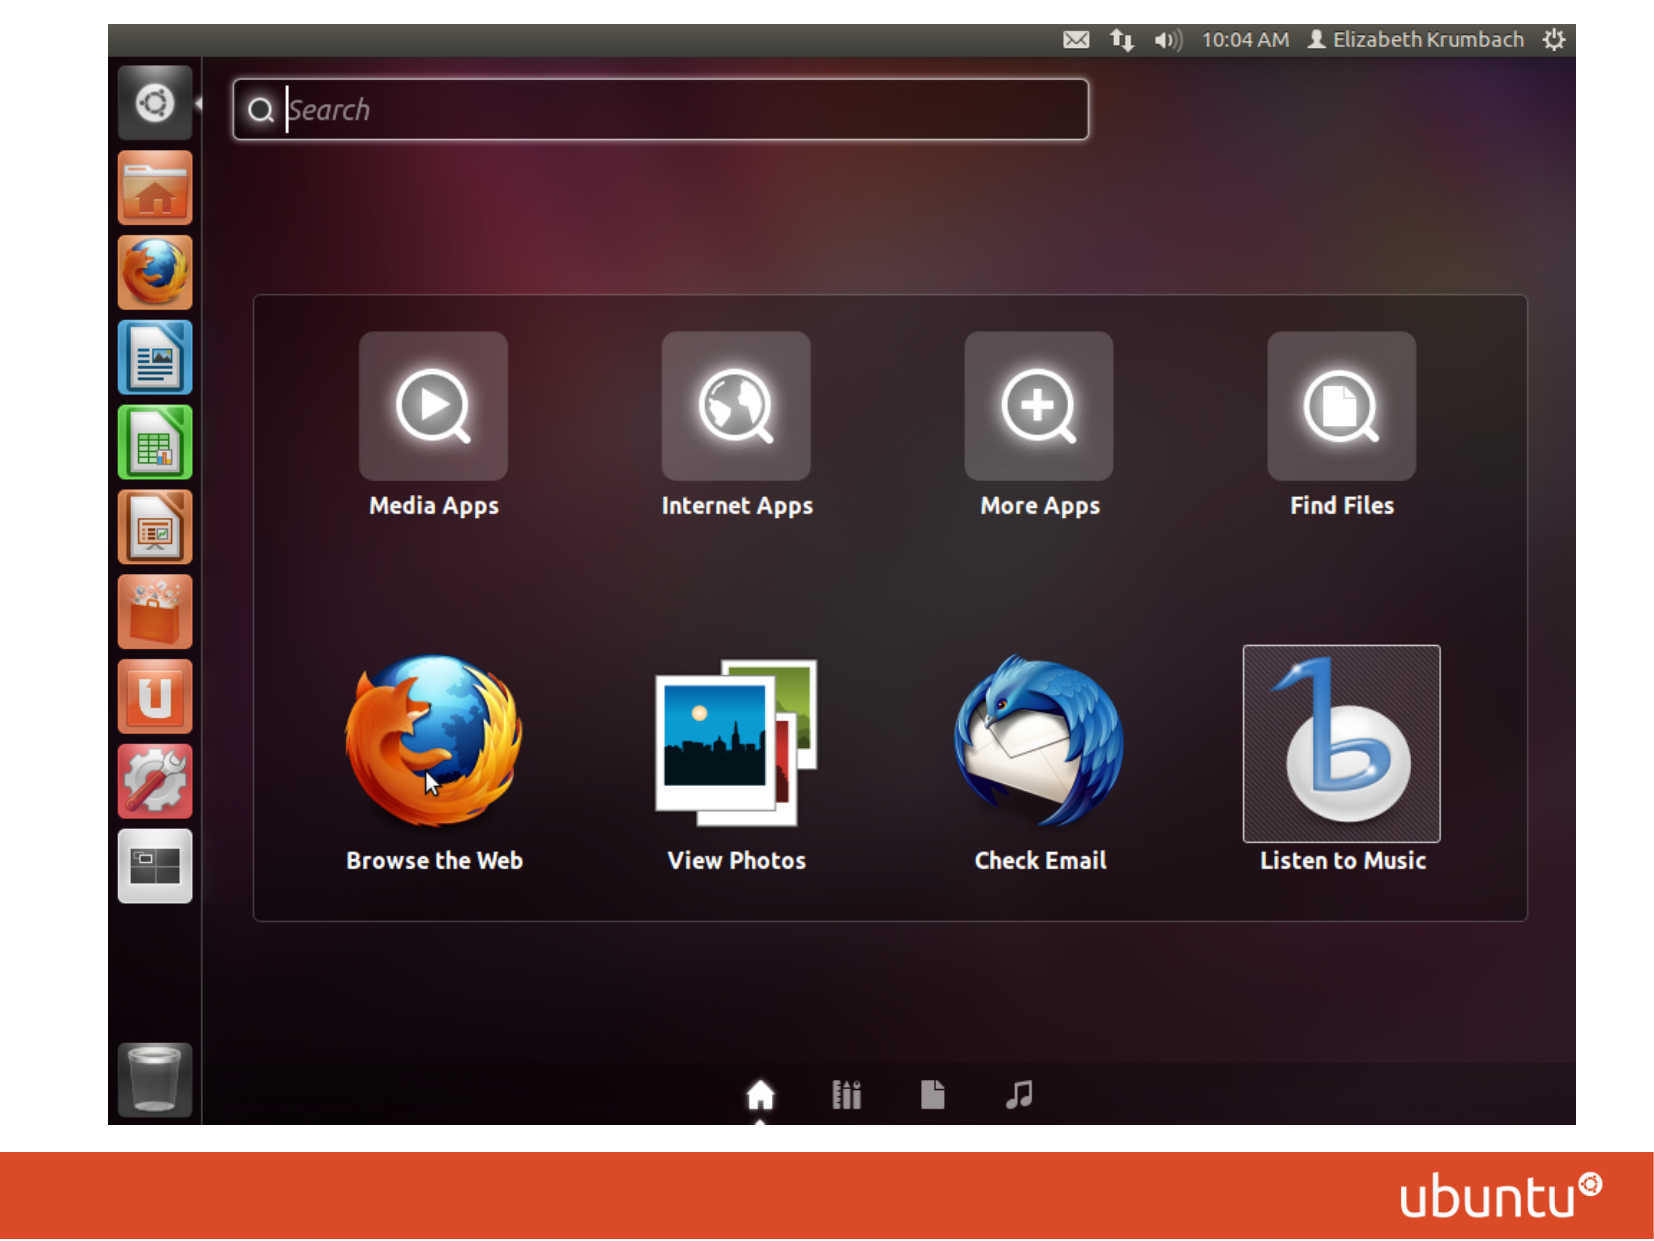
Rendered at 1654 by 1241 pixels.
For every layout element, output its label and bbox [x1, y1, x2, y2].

picture [108, 24, 1576, 1126]
picture [0, 1152, 1654, 1239]
